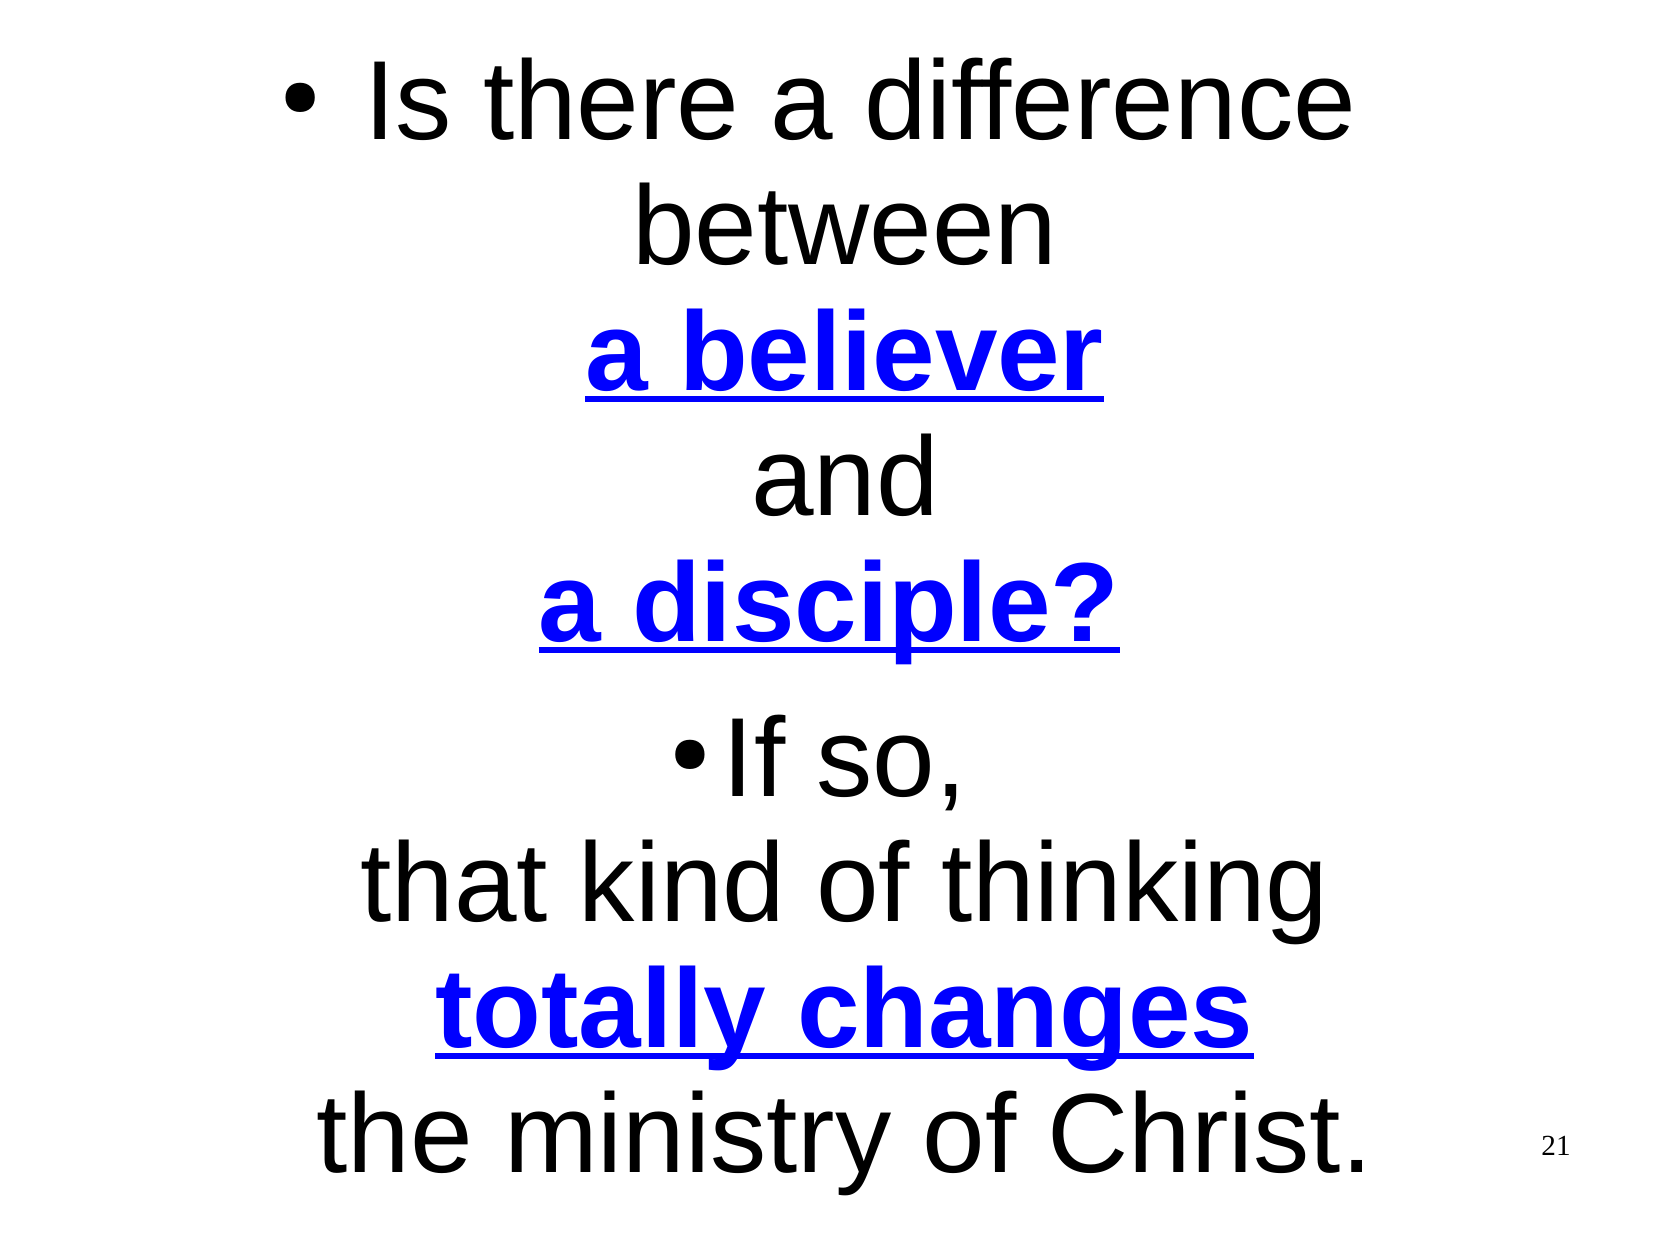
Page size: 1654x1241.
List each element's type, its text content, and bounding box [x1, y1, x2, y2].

list Is there a difference between a believer and a disciple? If so, that kind of thinking totally changes the ministry of Christ. [37, 37, 1613, 1201]
